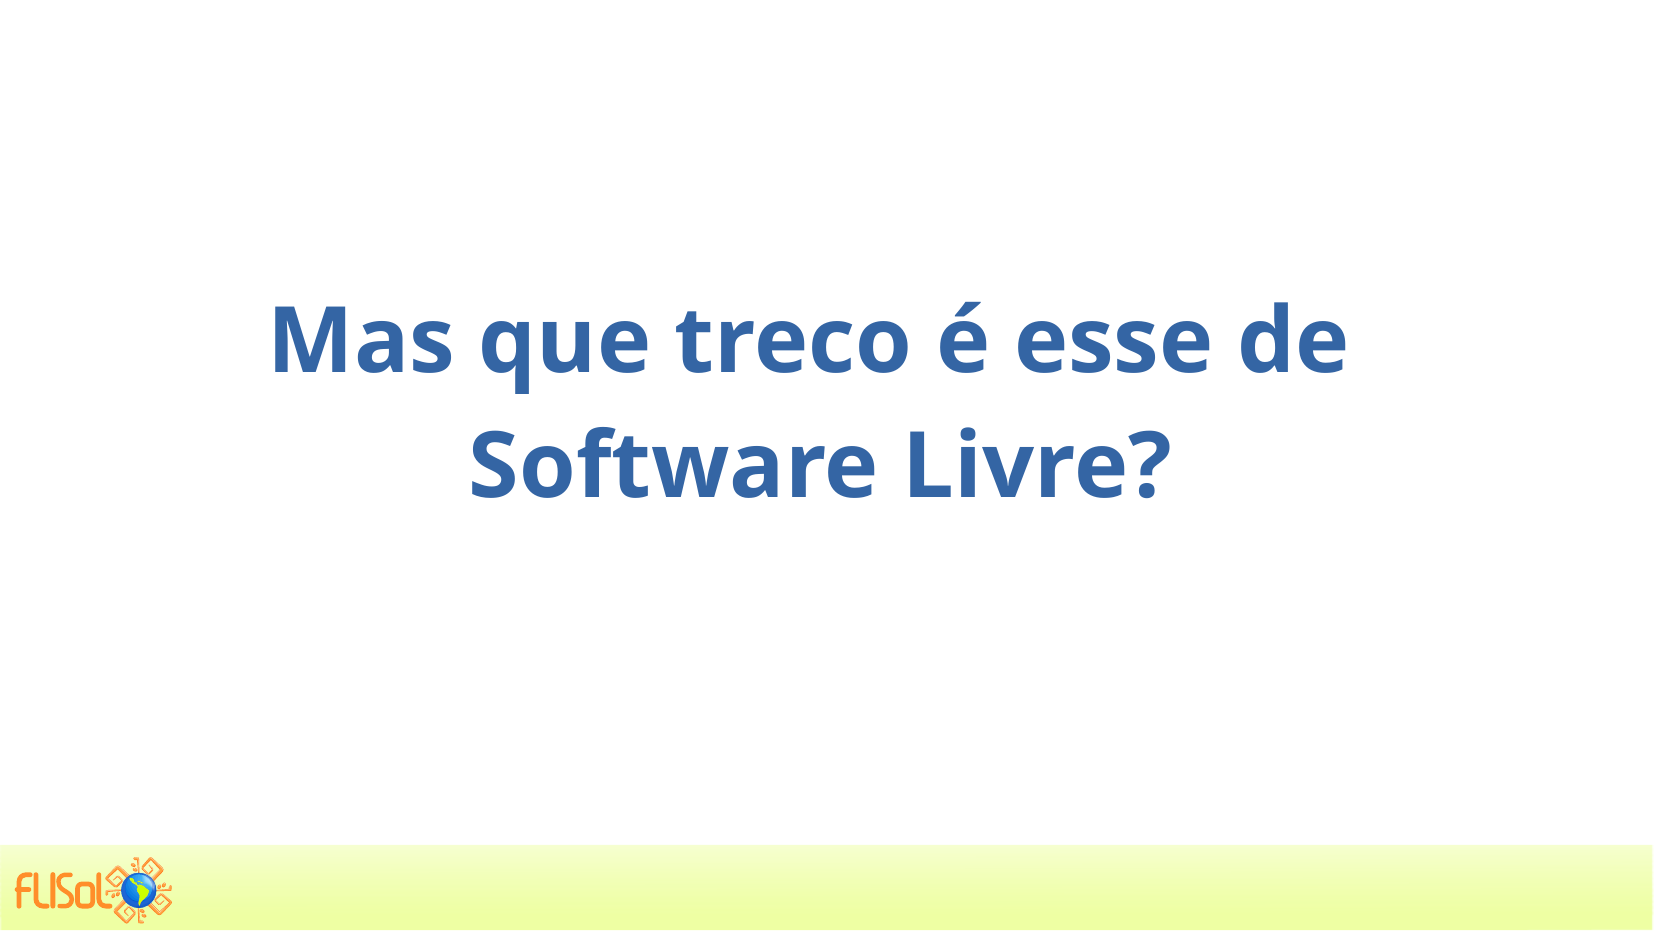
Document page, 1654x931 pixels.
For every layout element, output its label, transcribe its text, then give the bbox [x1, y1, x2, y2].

text_box [0, 844, 1654, 931]
title Mas que treco é esse de Software Livre? [76, 296, 1565, 502]
